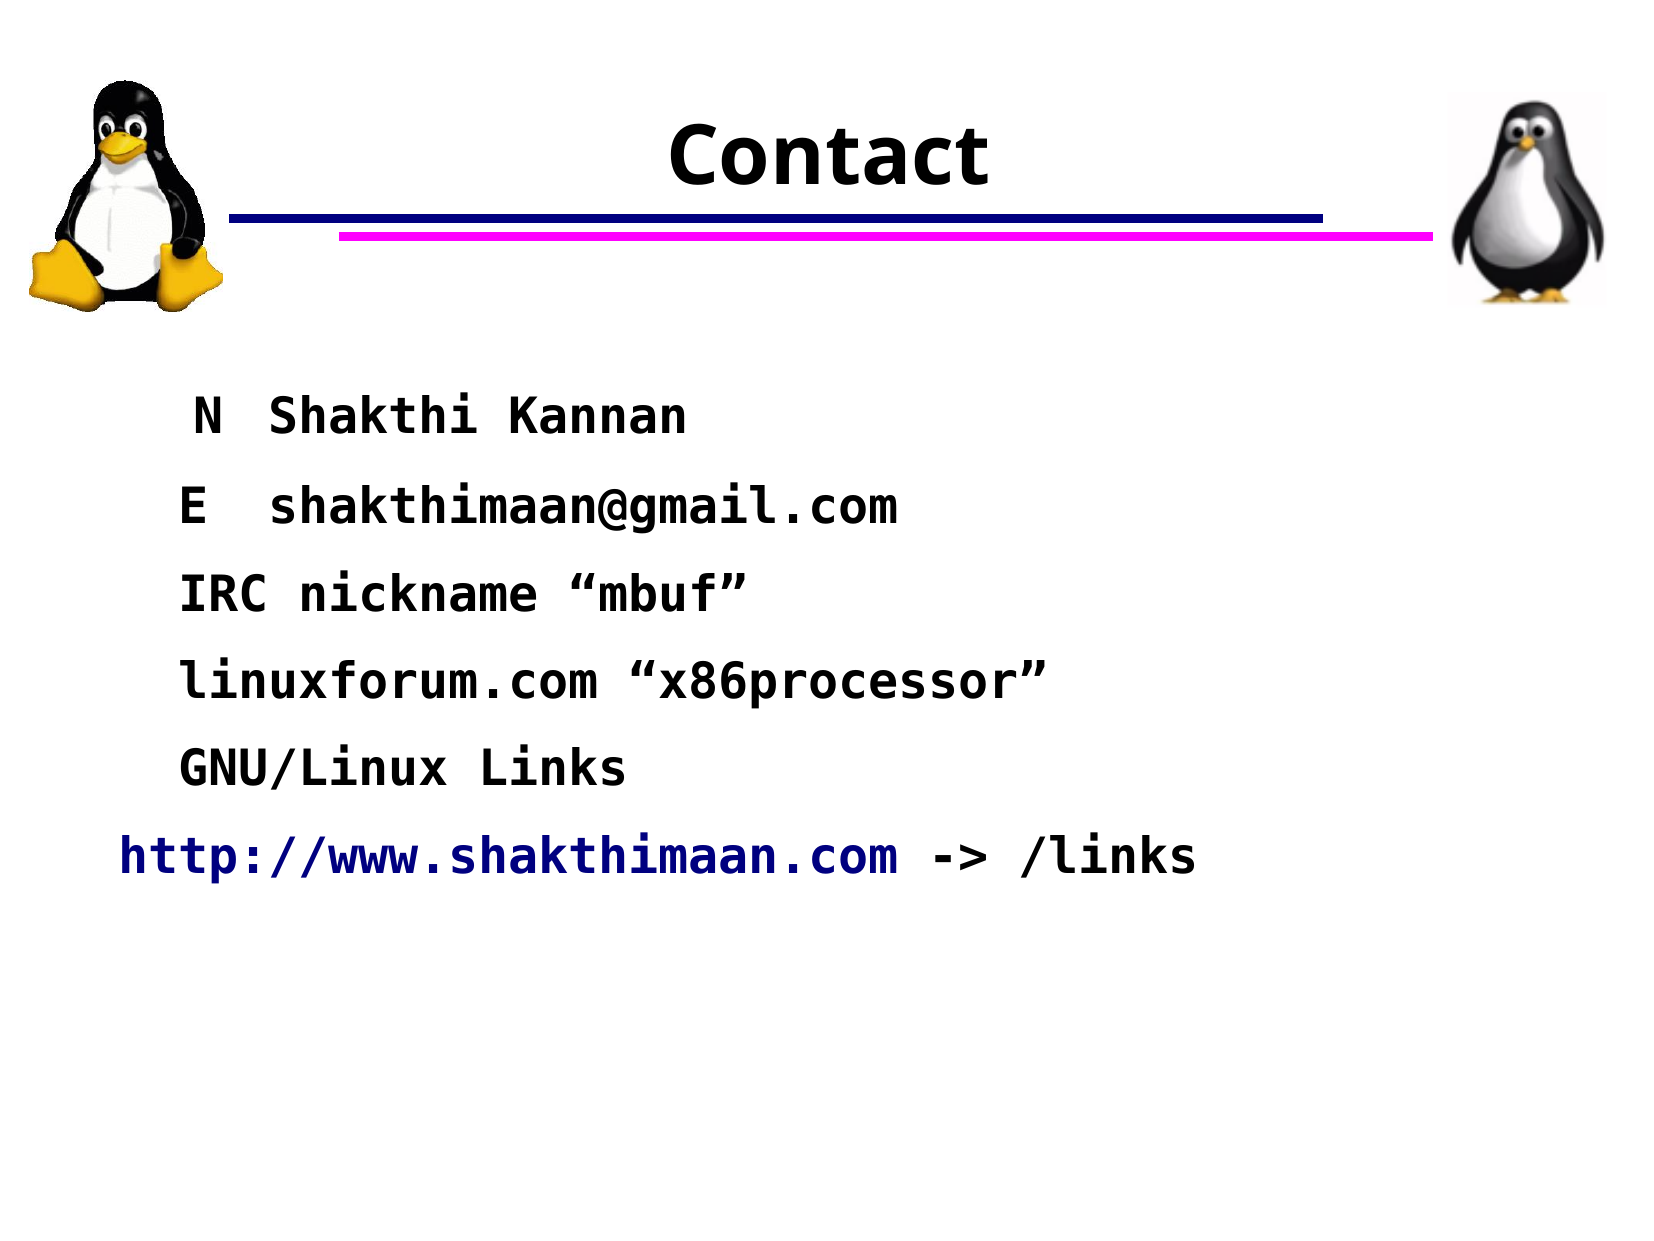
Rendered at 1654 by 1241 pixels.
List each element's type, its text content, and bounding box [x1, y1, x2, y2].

text_box N Shakthi Kannan E shakthimaan@gmail.com IRC nickname “mbuf” linuxforum.com “x86processor” GNU/Linux Links http://www.shakthimaan.com -> /links [118, 380, 1577, 1073]
text_box Contact [666, 95, 1045, 203]
picture [1446, 92, 1613, 316]
picture [29, 80, 223, 312]
